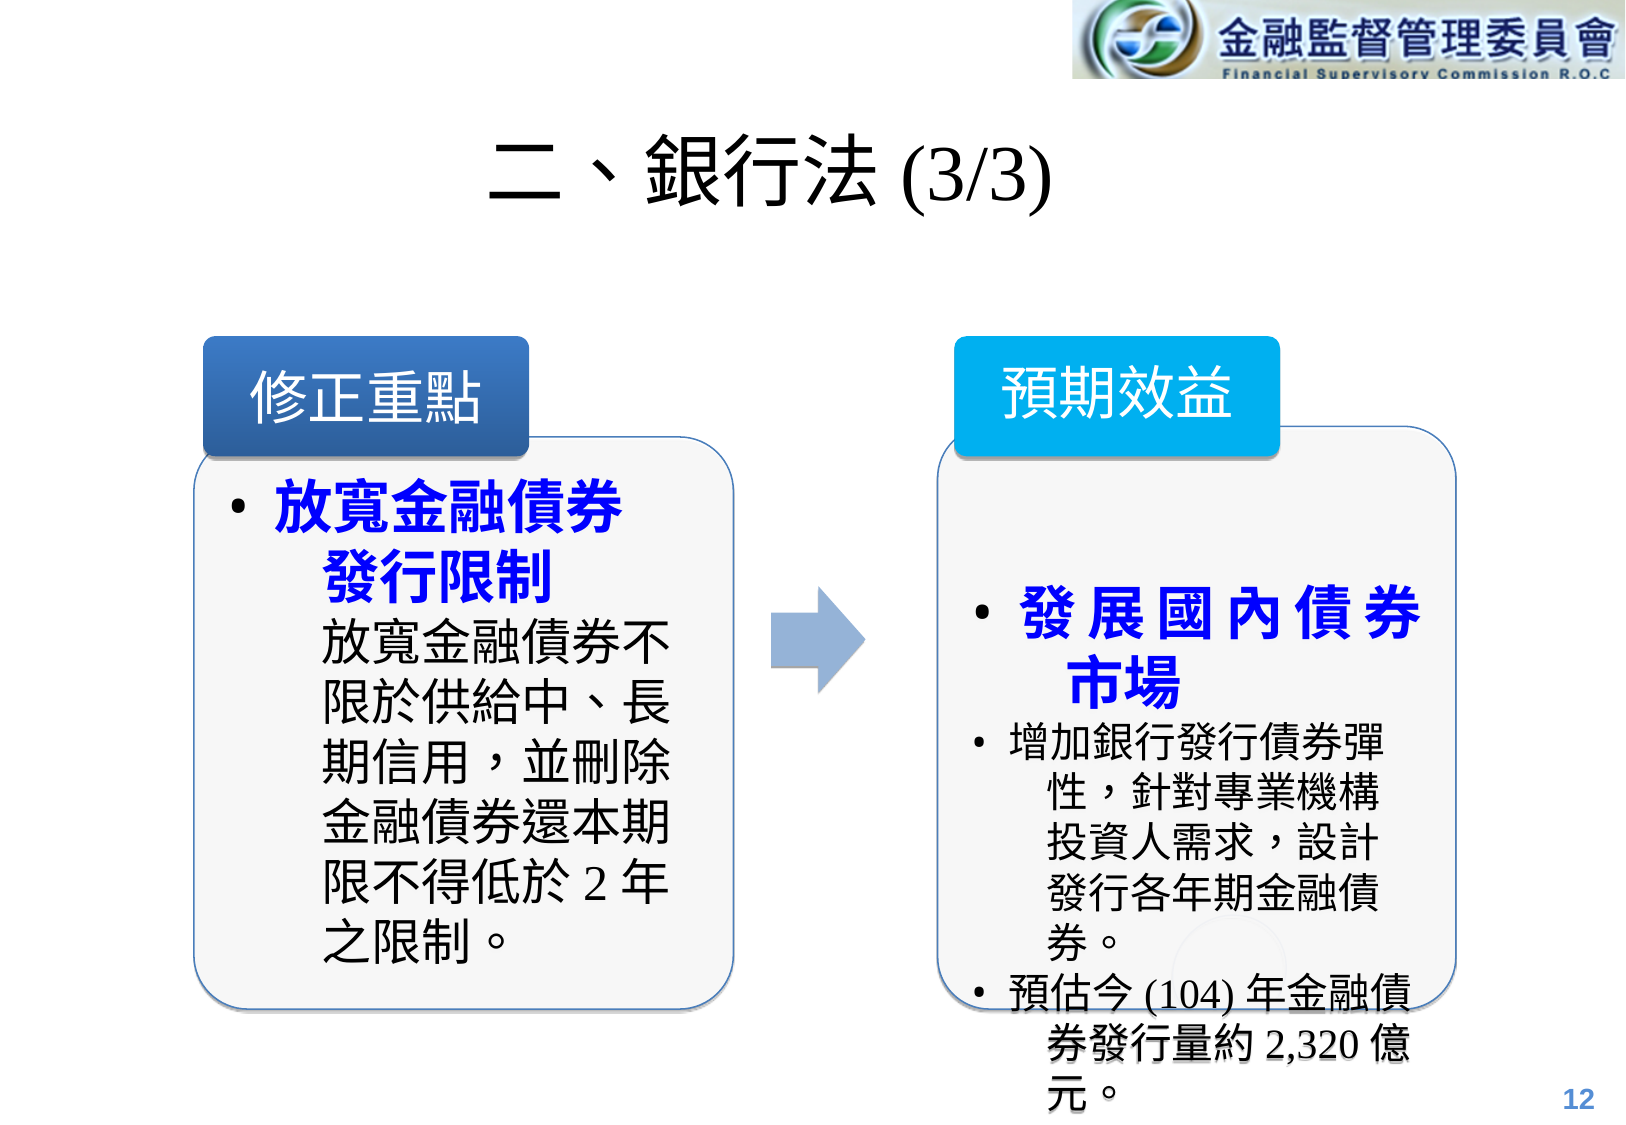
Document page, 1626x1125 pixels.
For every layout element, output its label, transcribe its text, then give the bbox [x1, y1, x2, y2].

text_box 發展國內債券市場 增加銀行發行債券彈性，針對專業機構投資人需求，設計發行各年期金融債券。 預估今(104)年金融債券發行量約2,320億元。 [937, 426, 1456, 1010]
text_box 二、銀行法(3/3) [470, 114, 1167, 224]
text_box 預期效益 [954, 336, 1281, 457]
text_box 12 [1533, 1071, 1625, 1125]
text_box [771, 586, 866, 693]
text_box 修正重點 [203, 336, 530, 457]
text_box 放寬金融債券 發行限制 放寬金融債券不限於供給中、長期信用，並刪除金融債券還本期限不得低於2年之限制。 [193, 436, 734, 1010]
